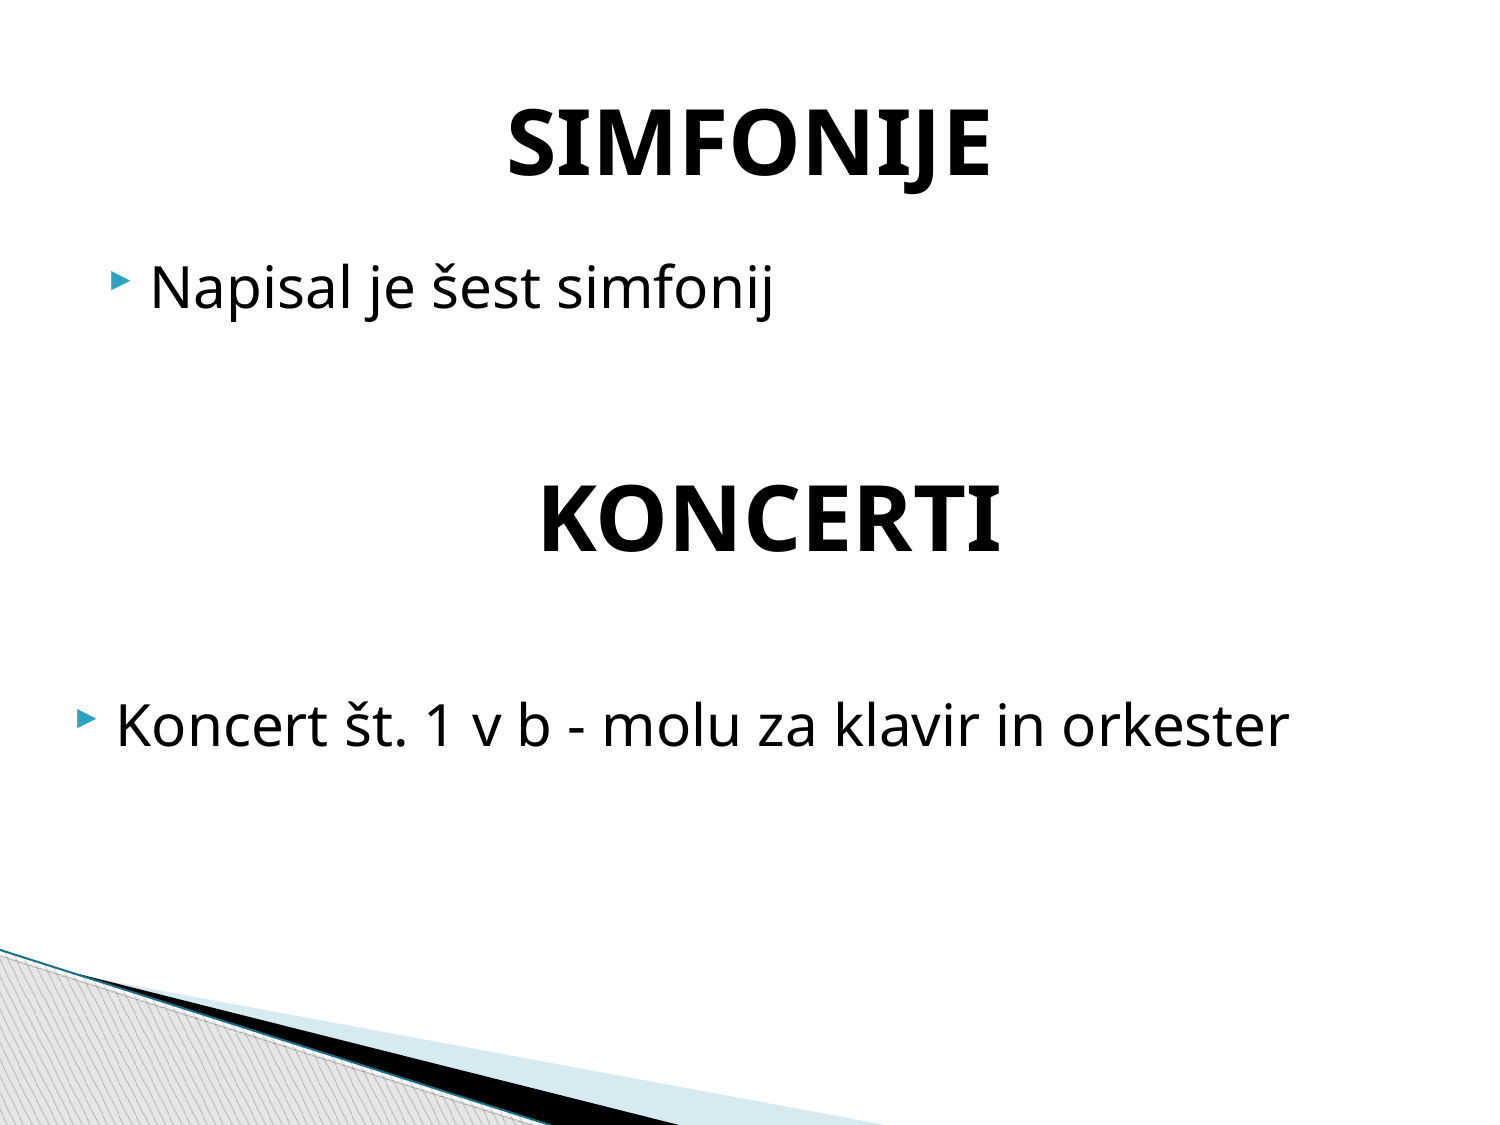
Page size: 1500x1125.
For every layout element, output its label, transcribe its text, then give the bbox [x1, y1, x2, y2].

text_box KONCERTI [94, 420, 1445, 609]
title SIMFONIJE [75, 45, 1425, 233]
list Napisal je šest simfonij [75, 242, 1425, 986]
text_box Koncert št. 1 v b - molu za klavir in orkester [41, 680, 1392, 787]
